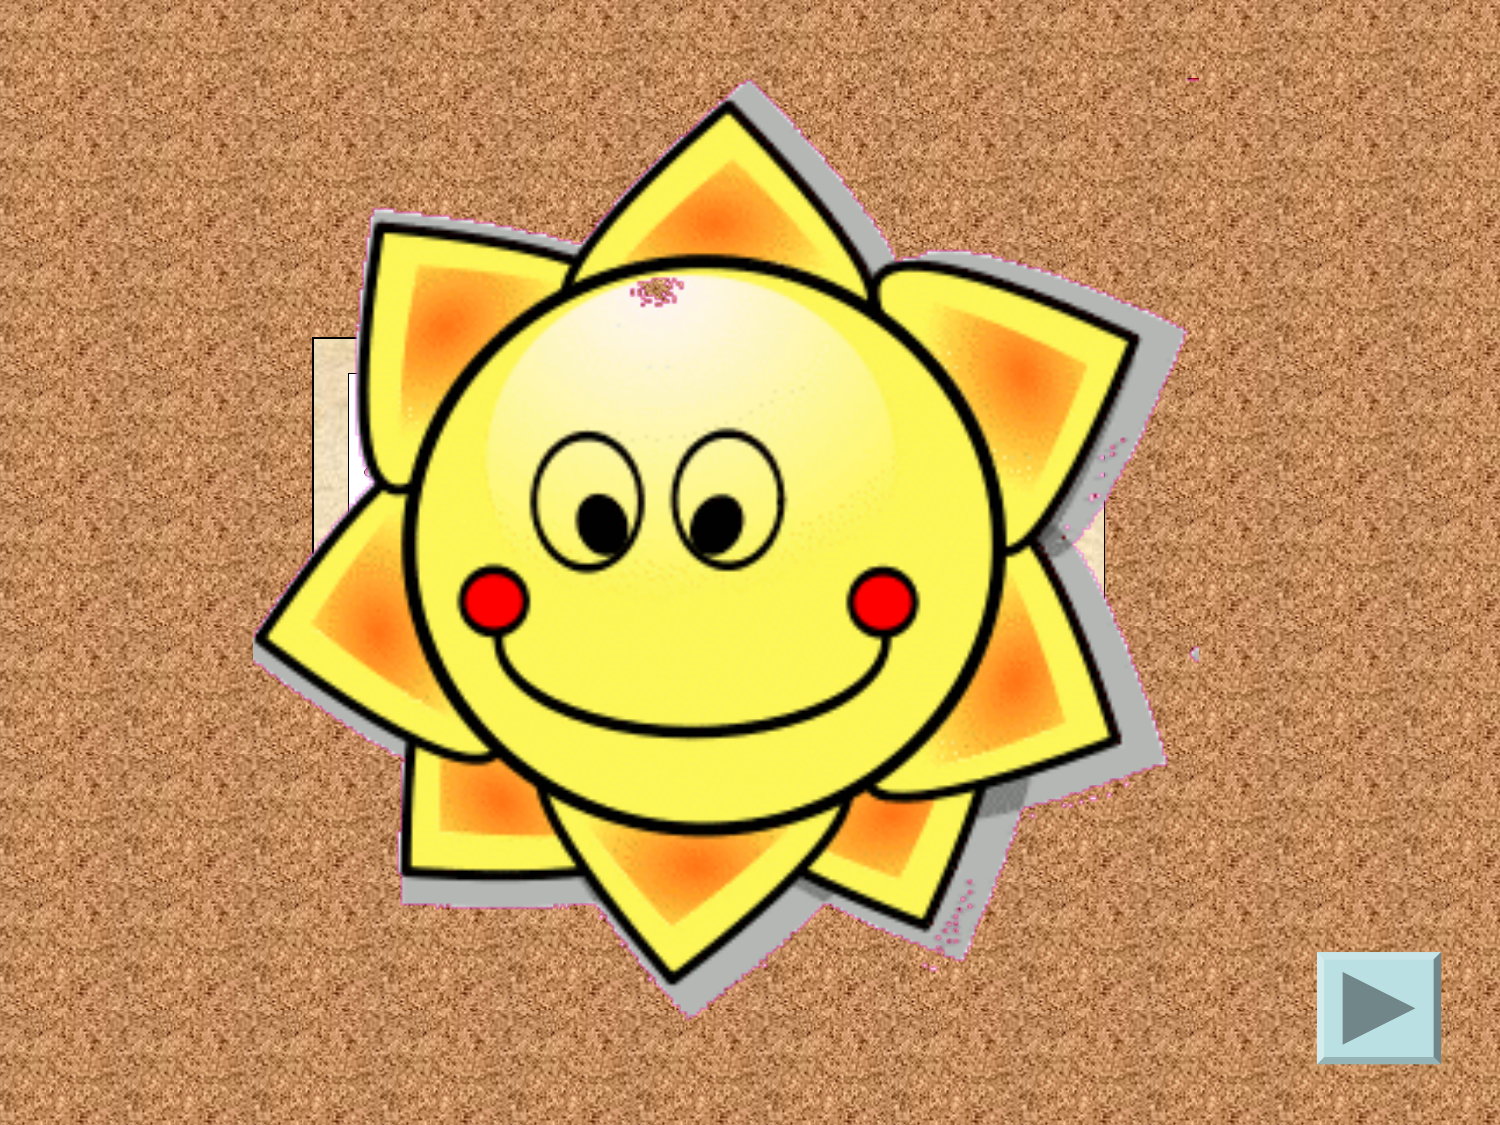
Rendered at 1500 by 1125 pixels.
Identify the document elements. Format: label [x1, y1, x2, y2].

text_box [1318, 952, 1441, 1065]
picture [0, 0, 1500, 1125]
